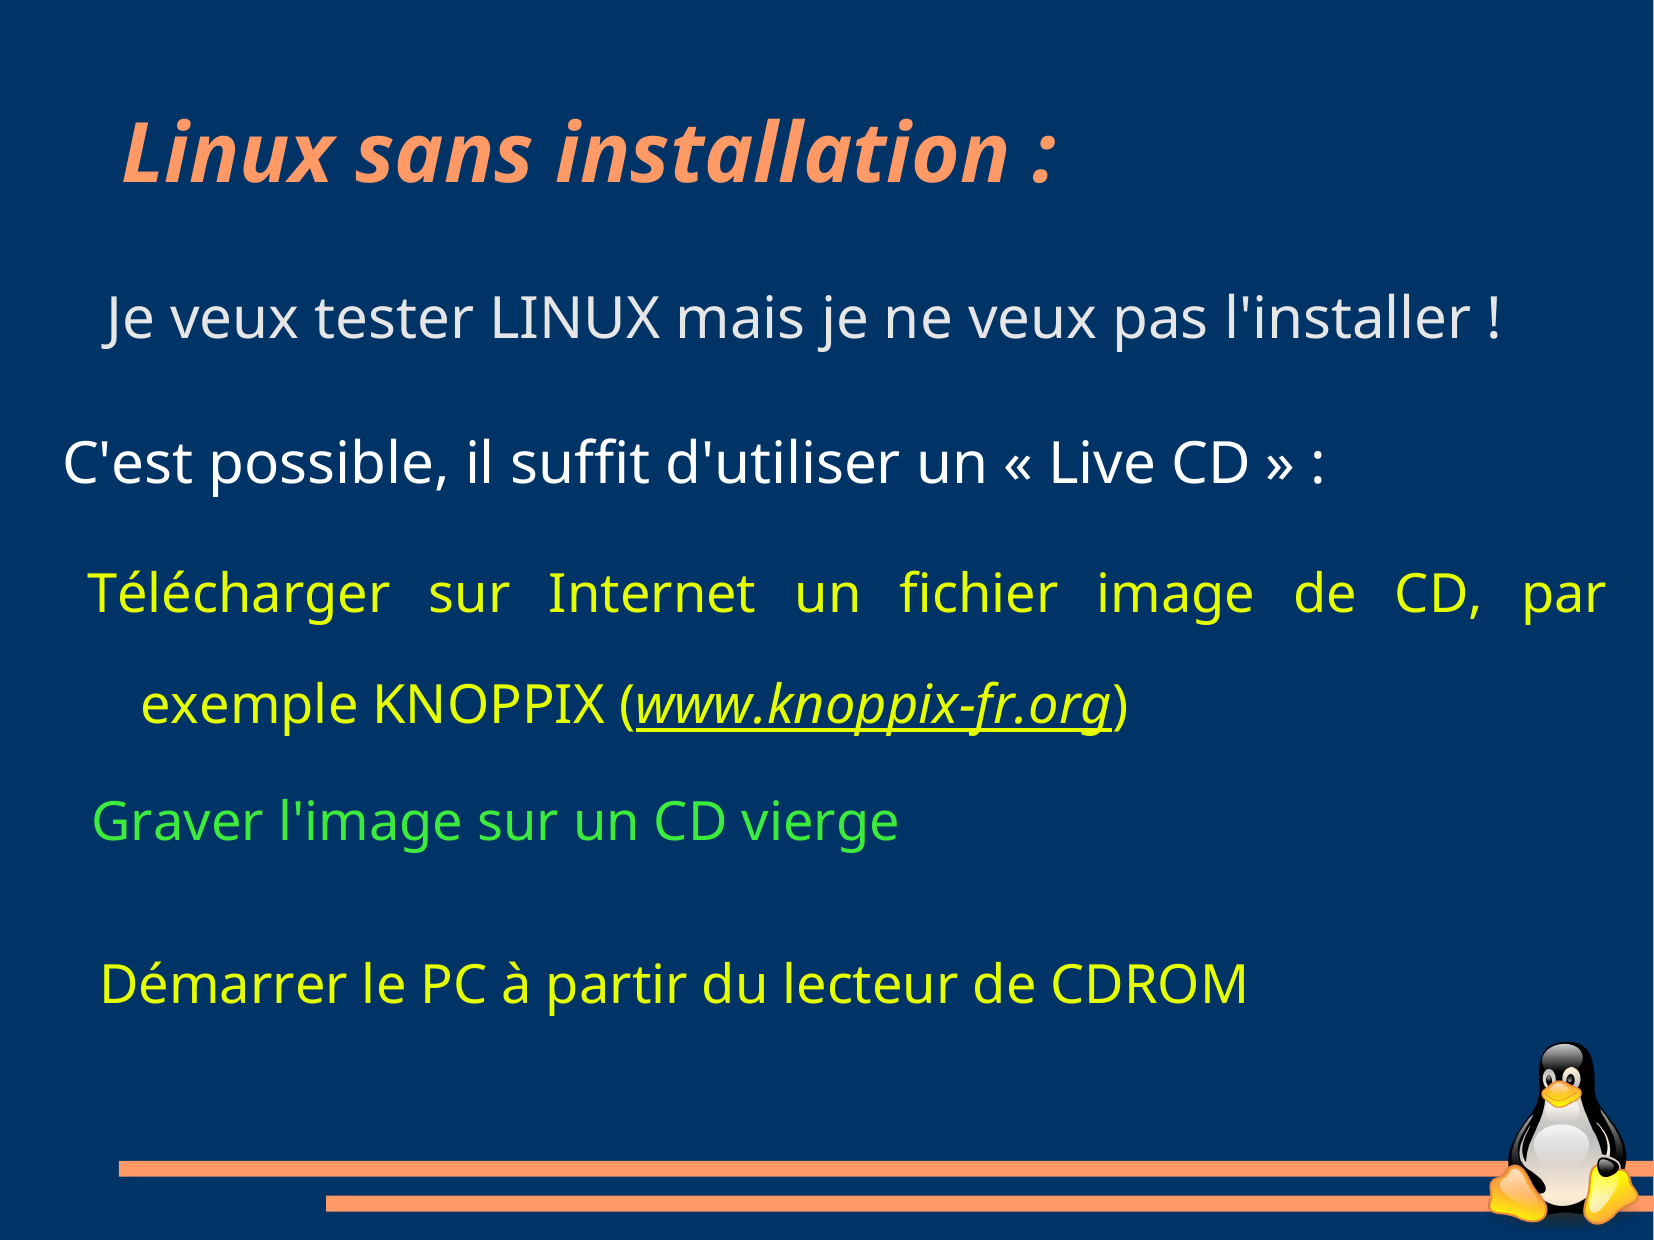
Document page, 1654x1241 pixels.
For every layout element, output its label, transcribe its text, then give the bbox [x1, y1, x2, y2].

text_box C'est possible, il suffit d'utiliser un « Live CD » : [29, 374, 1599, 502]
list Je veux tester LINUX mais je ne veux pas l'installer ! [88, 236, 1528, 355]
picture [1476, 1033, 1649, 1241]
title Linux sans installation : [121, 46, 1534, 254]
text_box Démarrer le PC à partir du lecteur de CDROM [81, 909, 1565, 975]
text_box Télécharger sur Internet un fichier image de CD, par exemple KNOPPIX (www.knoppix-fr.org) [54, 510, 1625, 739]
text_box Graver l'image sur un CD vierge [59, 738, 1248, 857]
